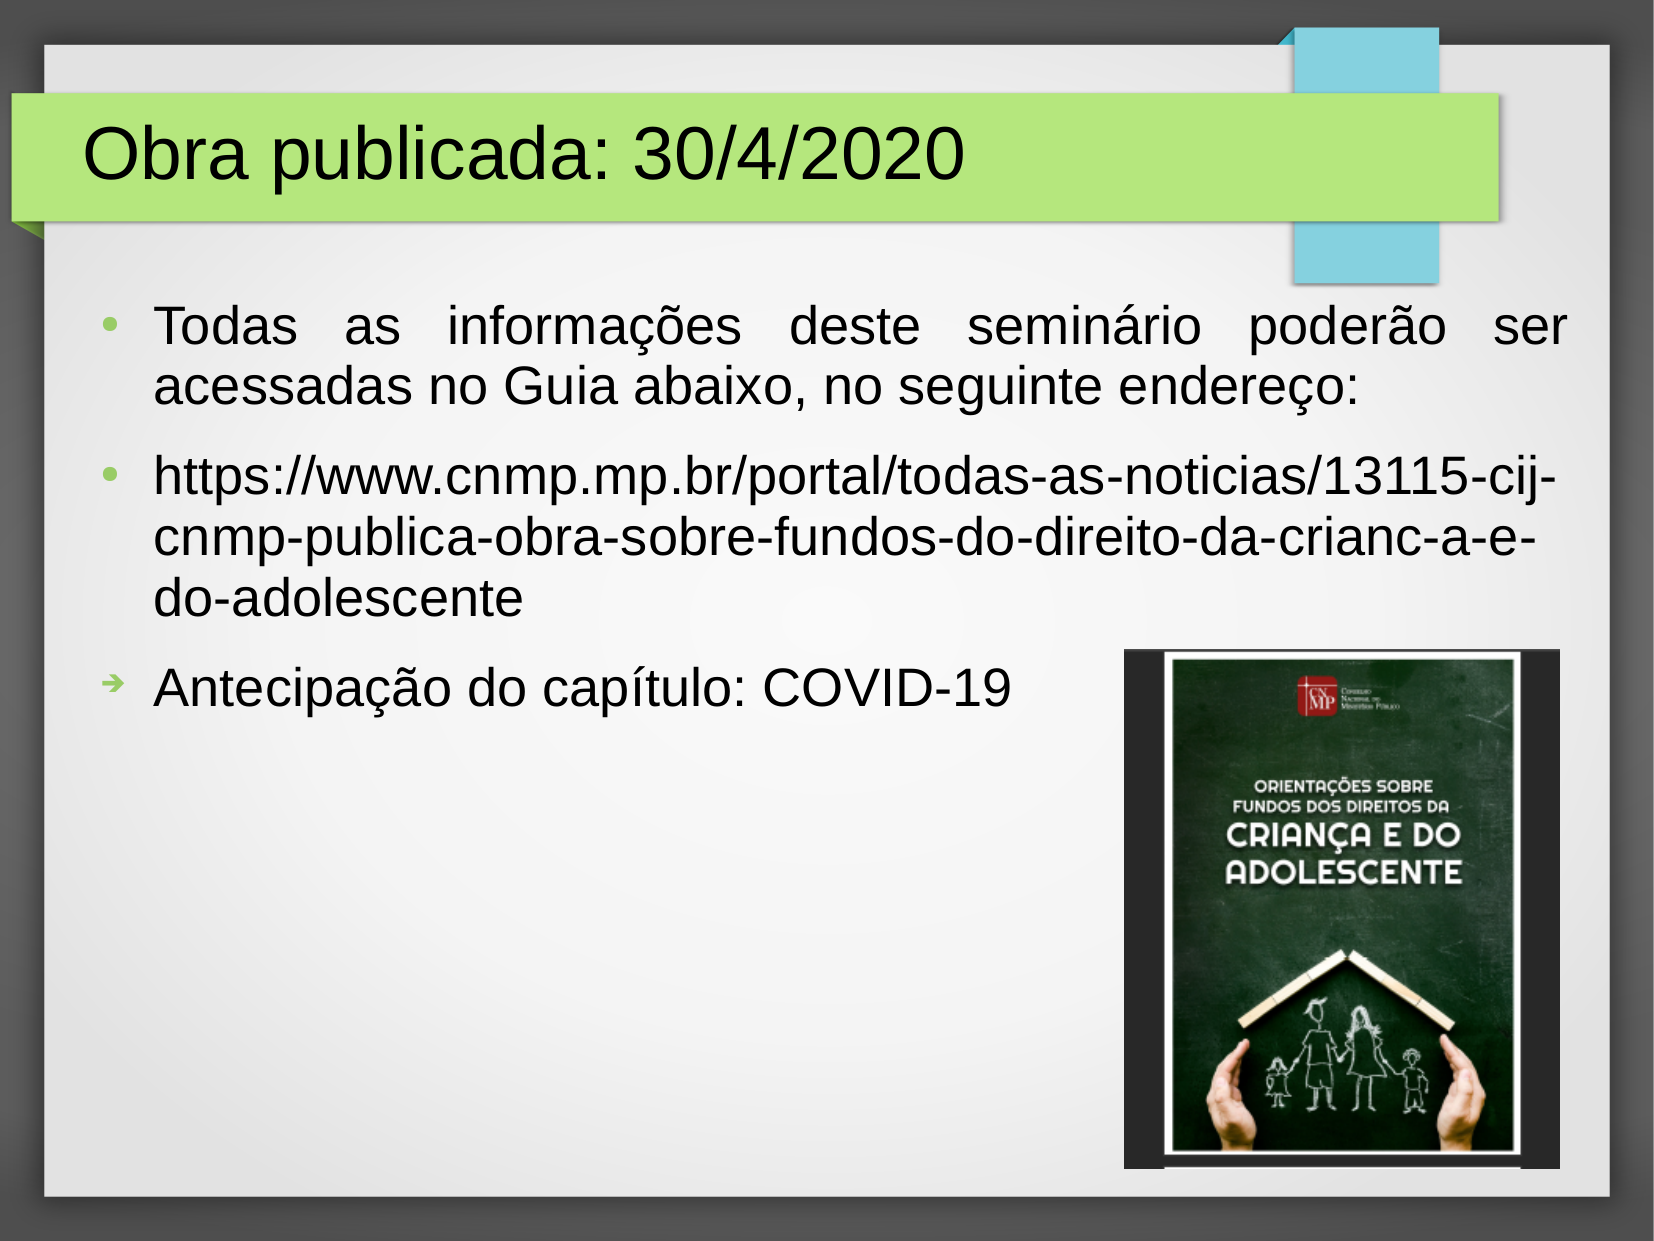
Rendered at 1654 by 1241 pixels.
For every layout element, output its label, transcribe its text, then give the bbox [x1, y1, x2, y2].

picture [0, 0, 1654, 1241]
list Todas as informações deste seminário poderão ser acessadas no Guia abaixo, no seguinte endereço: https://www.cnmp.mp.br/portal/todas-as-noticias/13115-cij-cnmp-publica-obra-sobre-fundos-do-direito-da-crianc-a-e-do-adolescente Antecipação do capítulo: COVID-19 [82, 295, 1571, 1015]
title Obra publicada: 30/4/2020 [82, 94, 1264, 213]
